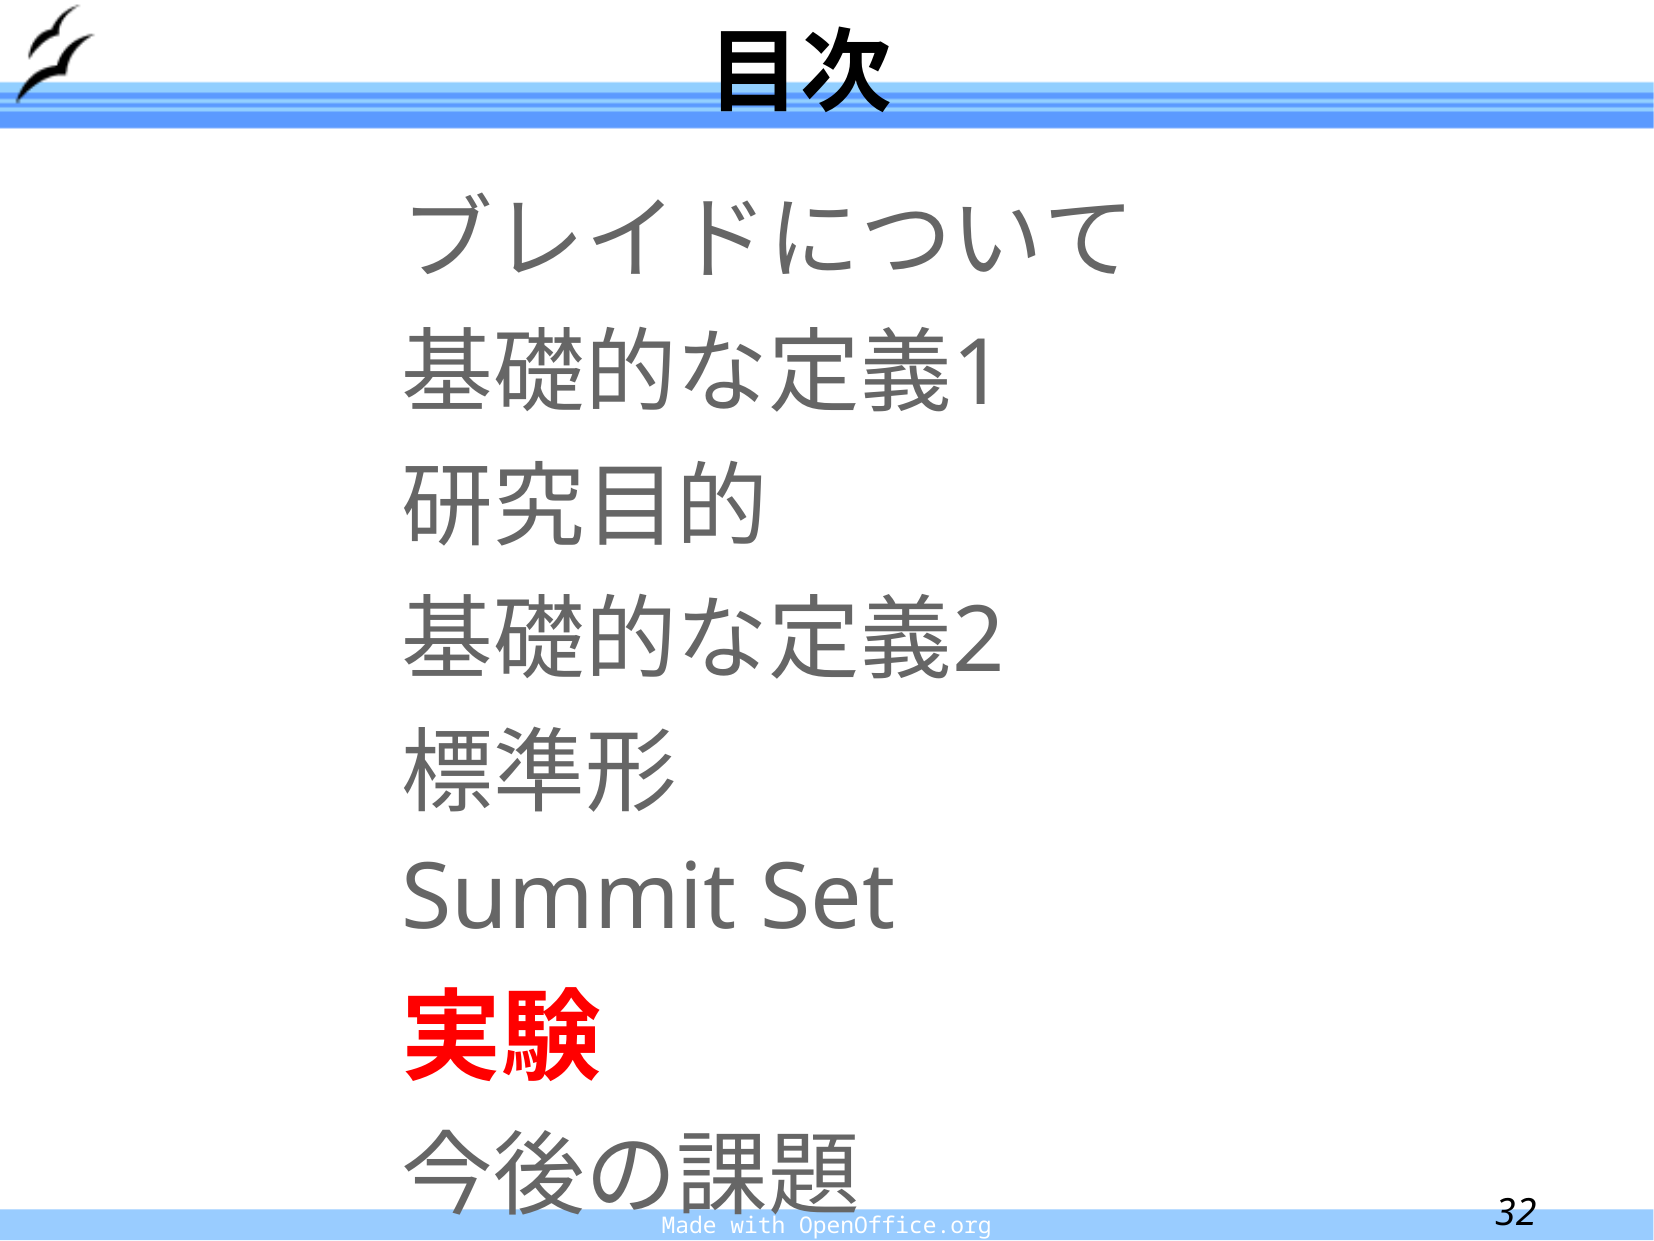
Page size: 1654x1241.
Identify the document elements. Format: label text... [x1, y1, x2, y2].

picture [0, 0, 1654, 133]
subtitle ブレイドについて 基礎的な定義1 研究目的 基礎的な定義2 標準形 Summit Set 実験 今後の課題 [401, 297, 1412, 1102]
title 目次 [94, 11, 1507, 118]
